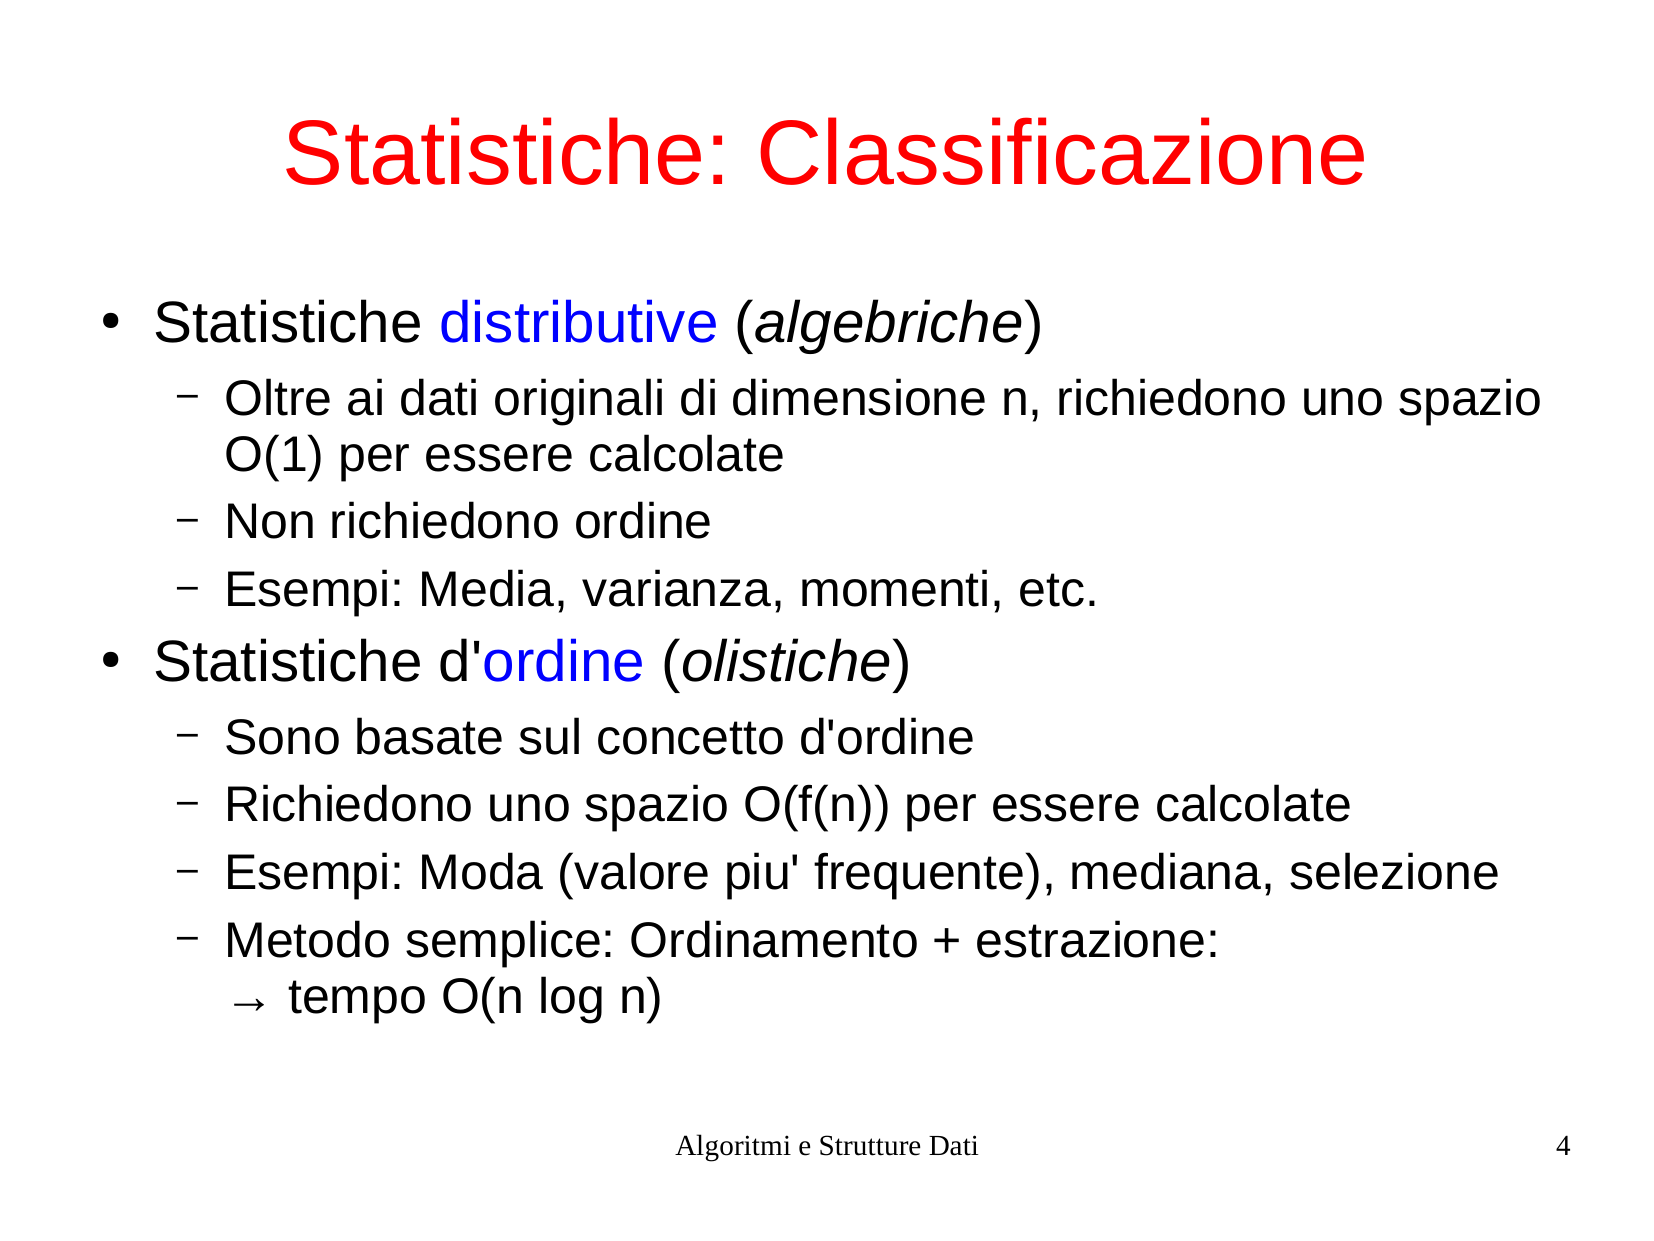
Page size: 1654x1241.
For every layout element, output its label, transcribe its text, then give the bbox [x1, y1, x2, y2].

title Statistiche: Classificazione [82, 49, 1571, 257]
list Statistiche distributive (algebriche) Oltre ai dati originali di dimensione n, richiedono uno spazio O(1) per essere calcolate Non richiedono ordine Esempi: Media, varianza, momenti, etc. Statistiche d'ordine (olistiche) Sono basate sul concetto d'ordine Richiedono uno spazio O(f(n)) per essere calcolate Esempi: Moda (valore piu' frequente), mediana, selezione Metodo semplice: Ordinamento + estrazione: → tempo O(n log n) [82, 290, 1571, 1024]
